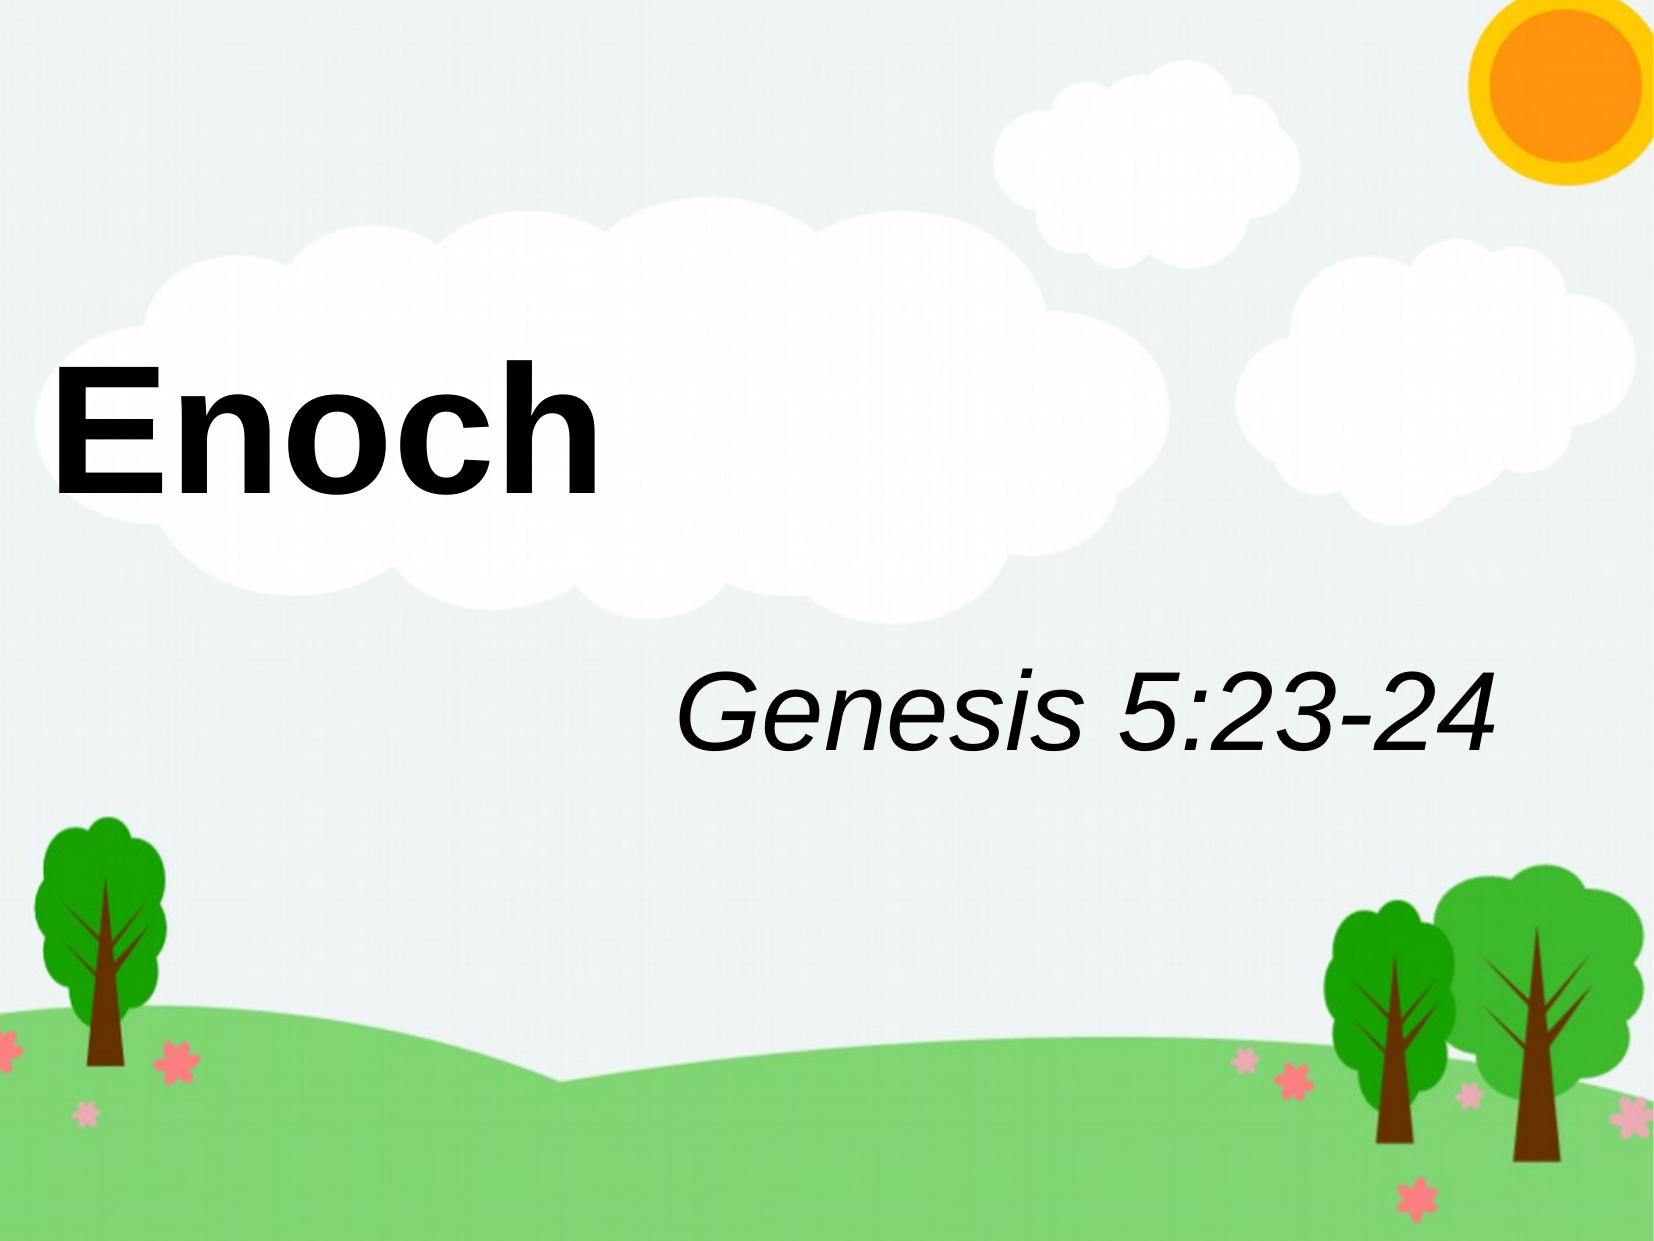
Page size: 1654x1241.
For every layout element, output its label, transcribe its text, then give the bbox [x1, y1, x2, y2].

picture [0, 0, 1654, 1241]
title Enoch [47, 283, 1512, 577]
subtitle Genesis 5:23-24 [661, 632, 1512, 792]
